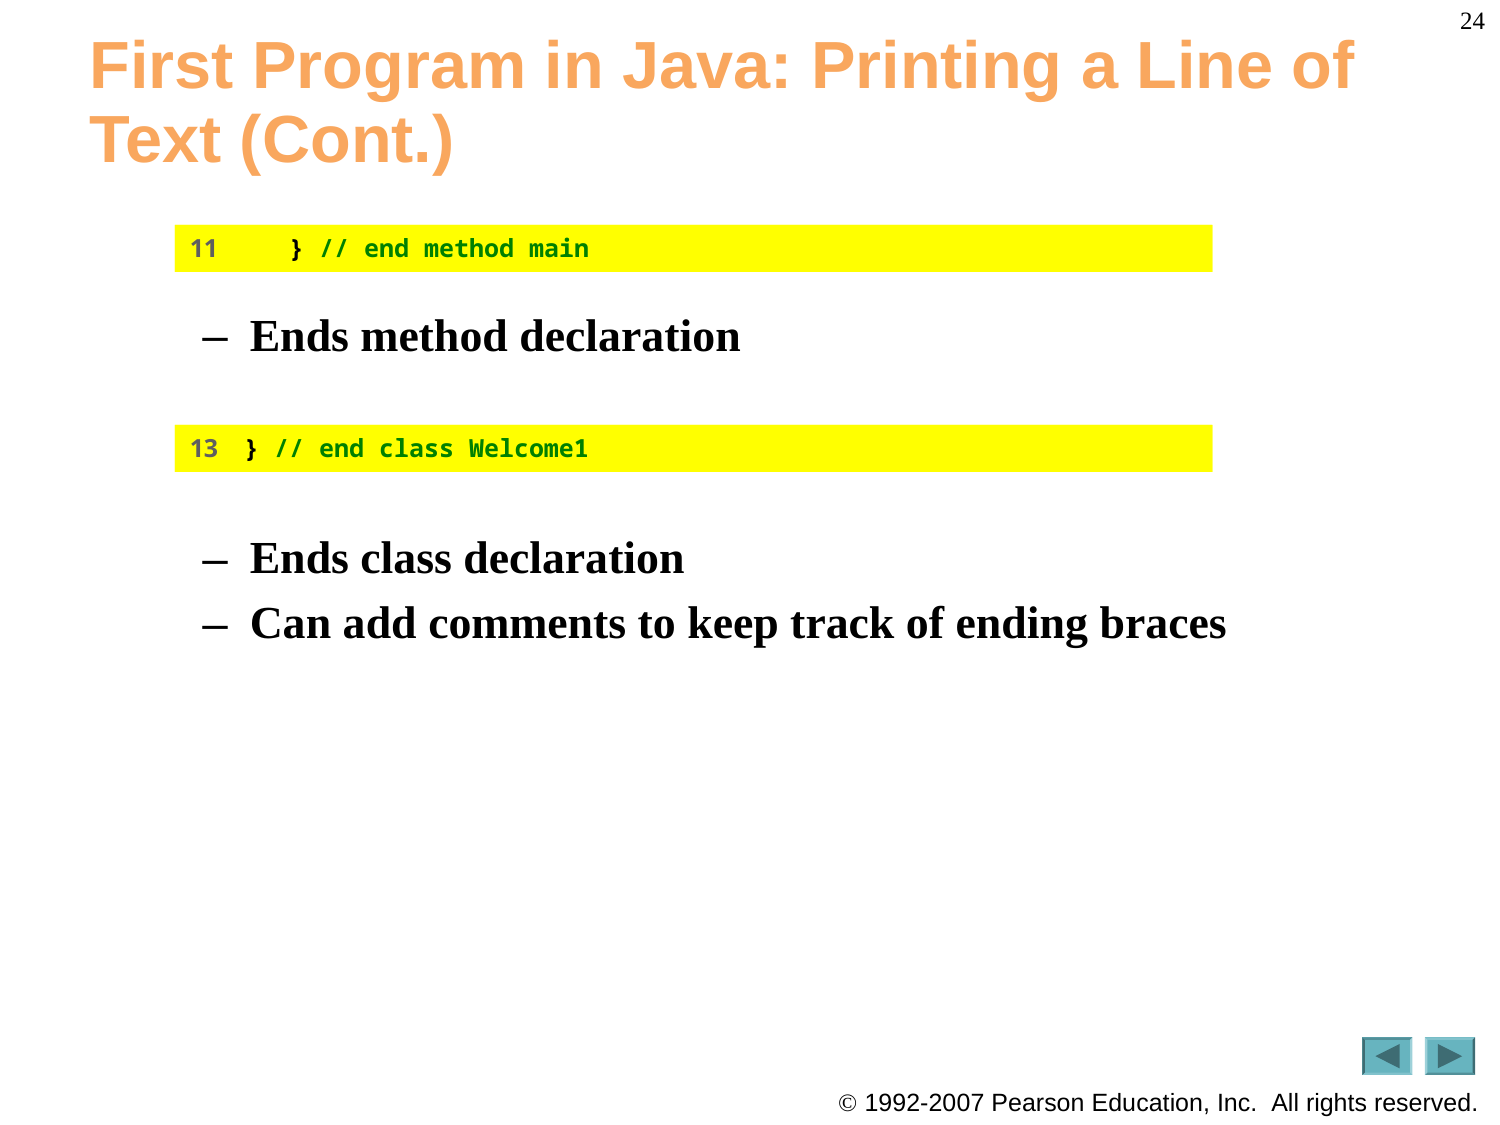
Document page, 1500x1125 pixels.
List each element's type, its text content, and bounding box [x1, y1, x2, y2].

title First Program in Java: Printing a Line of Text (Cont.) [75, 12, 1426, 201]
list Ends method declaration Ends class declaration Can add comments to keep track of ending braces [112, 220, 1425, 963]
text_box 13 } // end class Welcome1 [174, 424, 1213, 472]
text_box 11 } // end method main [174, 224, 1213, 272]
